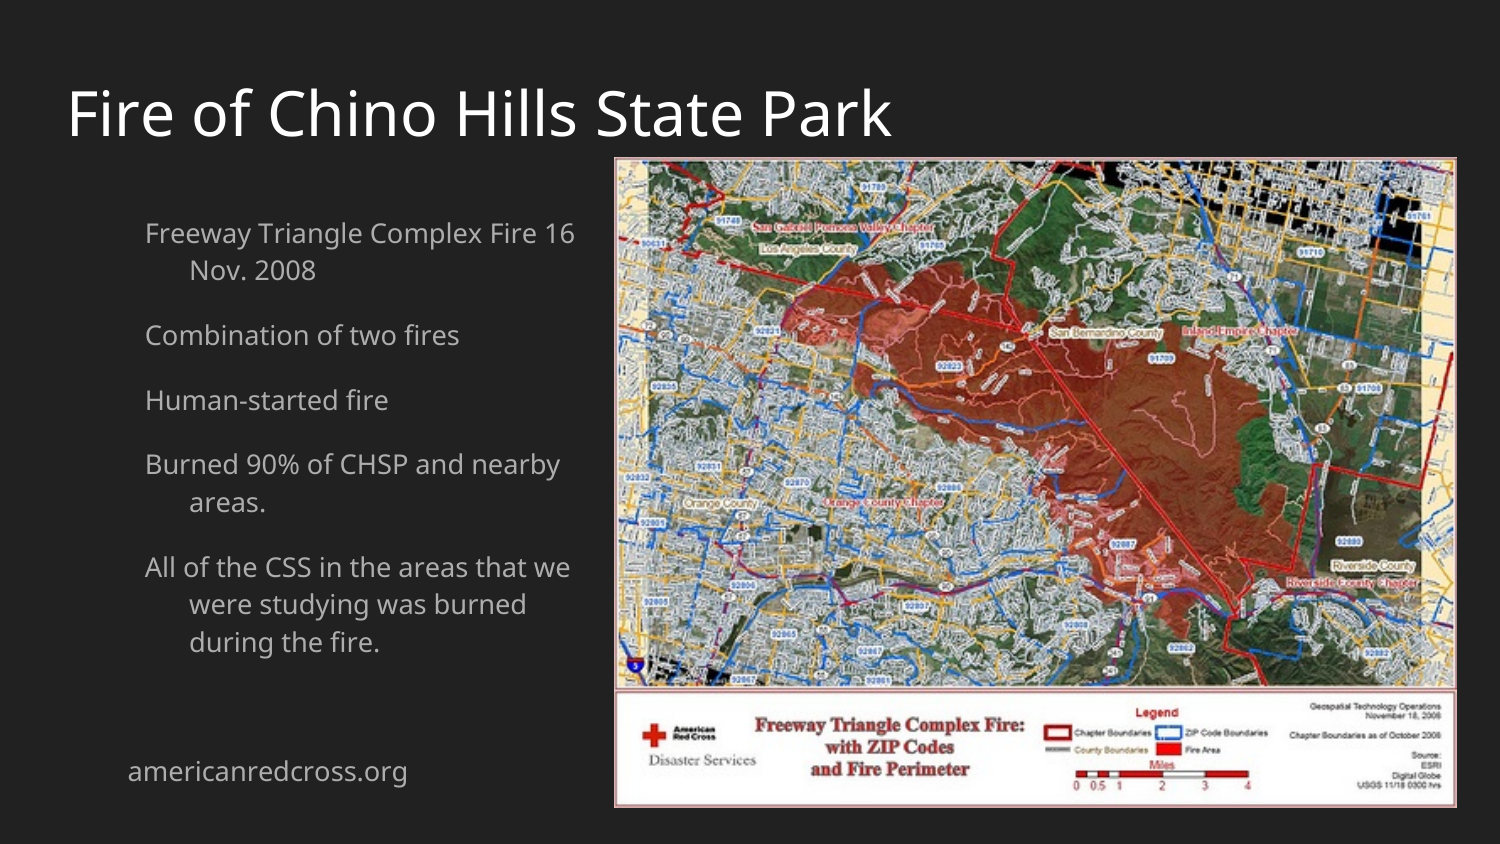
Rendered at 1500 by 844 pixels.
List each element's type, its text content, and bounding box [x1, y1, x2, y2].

picture [614, 157, 1457, 808]
list Freeway Triangle Complex Fire 16 Nov. 2008 Combination of two fires Human-started fire Burned 90% of CHSP and nearby areas. All of the CSS in the areas that we were studying was burned during the fire. americanredcross.org [51, 196, 614, 808]
title Fire of Chino Hills State Park [51, 58, 1449, 158]
